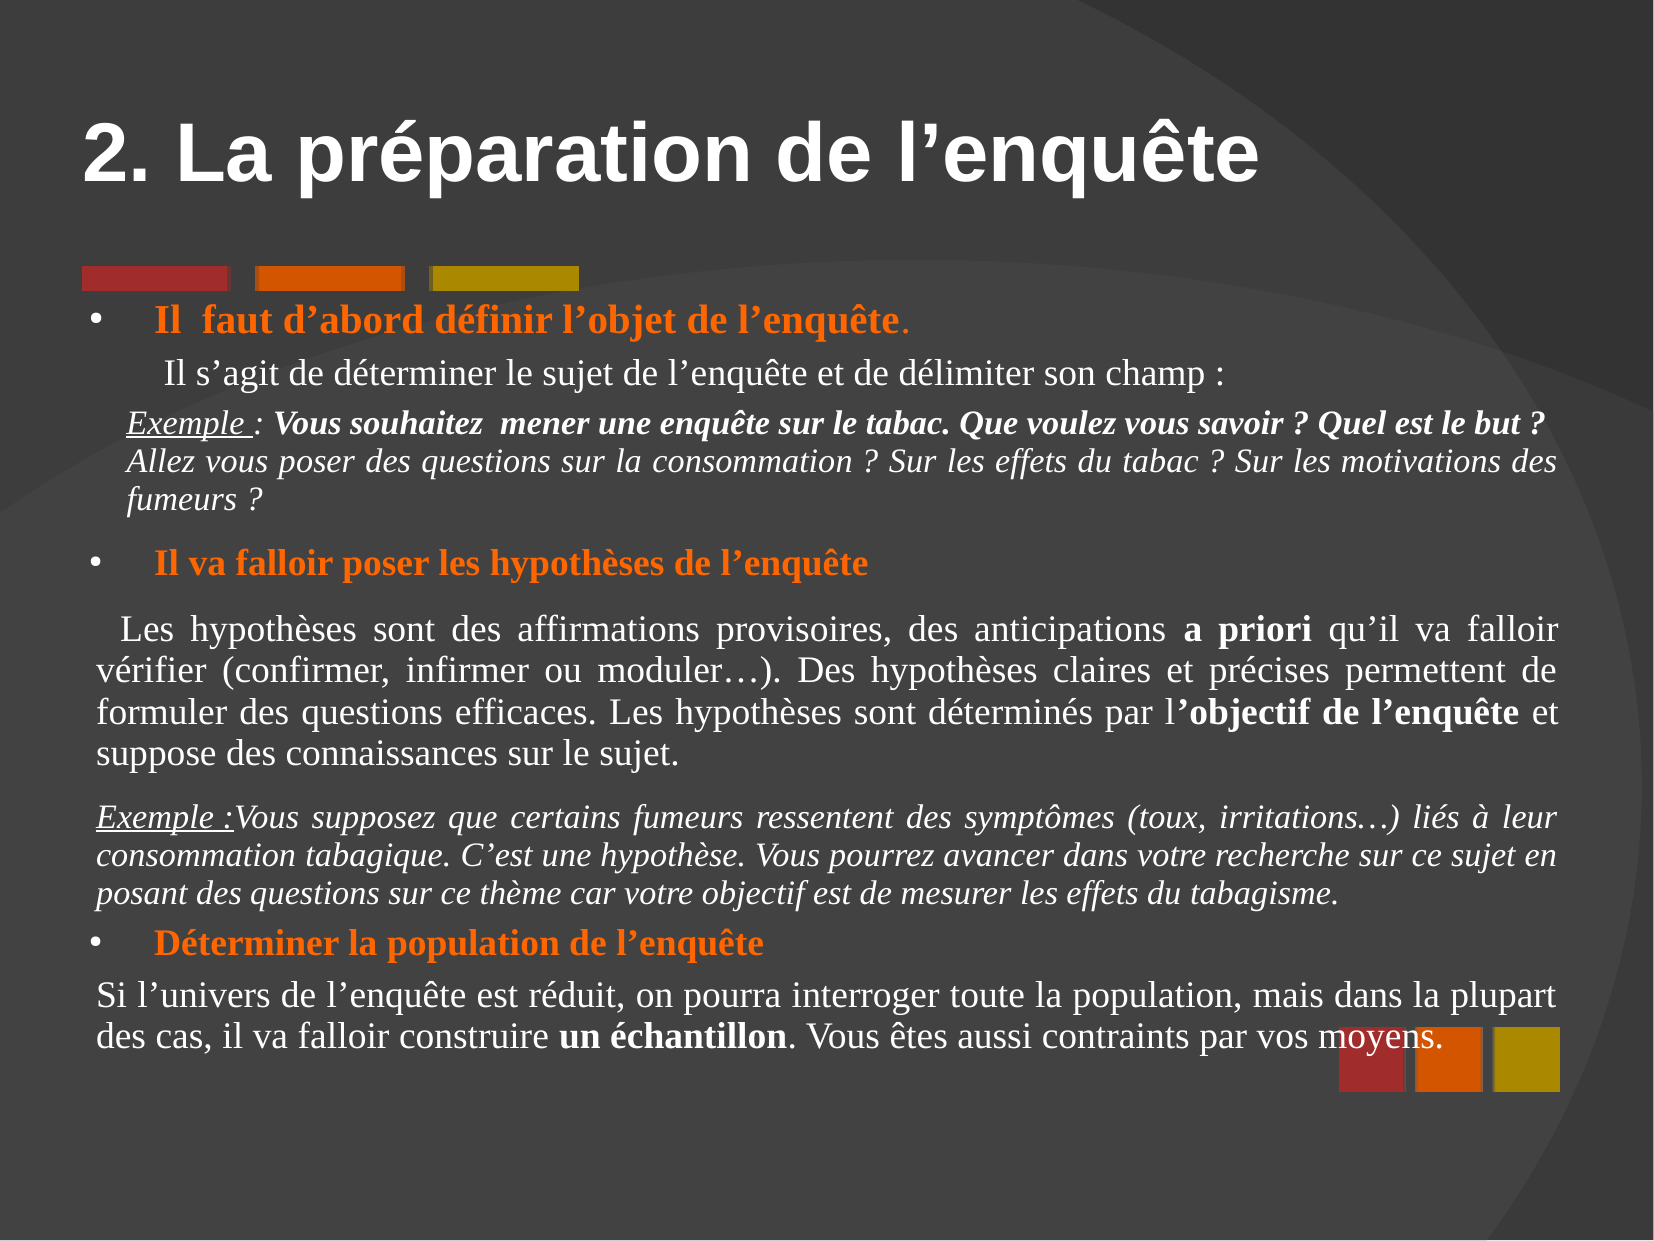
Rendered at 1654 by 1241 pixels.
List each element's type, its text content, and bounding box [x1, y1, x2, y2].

picture [82, 266, 579, 291]
picture [1339, 1027, 1560, 1092]
title 2. La préparation de l’enquête [82, 49, 1571, 257]
list Il faut d’abord définir l’objet de l’enquête. Il s’agit de déterminer le sujet de l’enquête et de délimiter son champ : Exemple : Vous souhaitez mener une enquête sur le tabac. Que voulez vous savoir ? Quel est le but ? Allez vous poser des questions sur la consommation ? Sur les effets du tabac ? Sur les motivations des fumeurs ? Il va falloir poser les hypothèses de l’enquête Les hypothèses sont des affirmations provisoires, des anticipations a priori qu’il va falloir vérifier (confirmer, infirmer ou moduler…). Des hypothèses claires et précises permettent de formuler des questions efficaces. Les hypothèses sont déterminés par l’objectif de l’enquête et suppose des connaissances sur le sujet. Exemple :Vous supposez que certains fumeurs ressentent des symptômes (toux, irritations…) liés à leur consommation tabagique. C’est une hypothèse. Vous pourrez avancer dans votre recherche sur ce sujet en posant des questions sur ce thème car votre objectif est de mesurer les effets du tabagisme. Déterminer la population de l’enquête Si l’univers de l’enquête est réduit, on pourra interroger toute la population, mais dans la plupart des cas, il va falloir construire un échantillon. Vous êtes aussi contraints par vos moyens. [35, 296, 1559, 1075]
